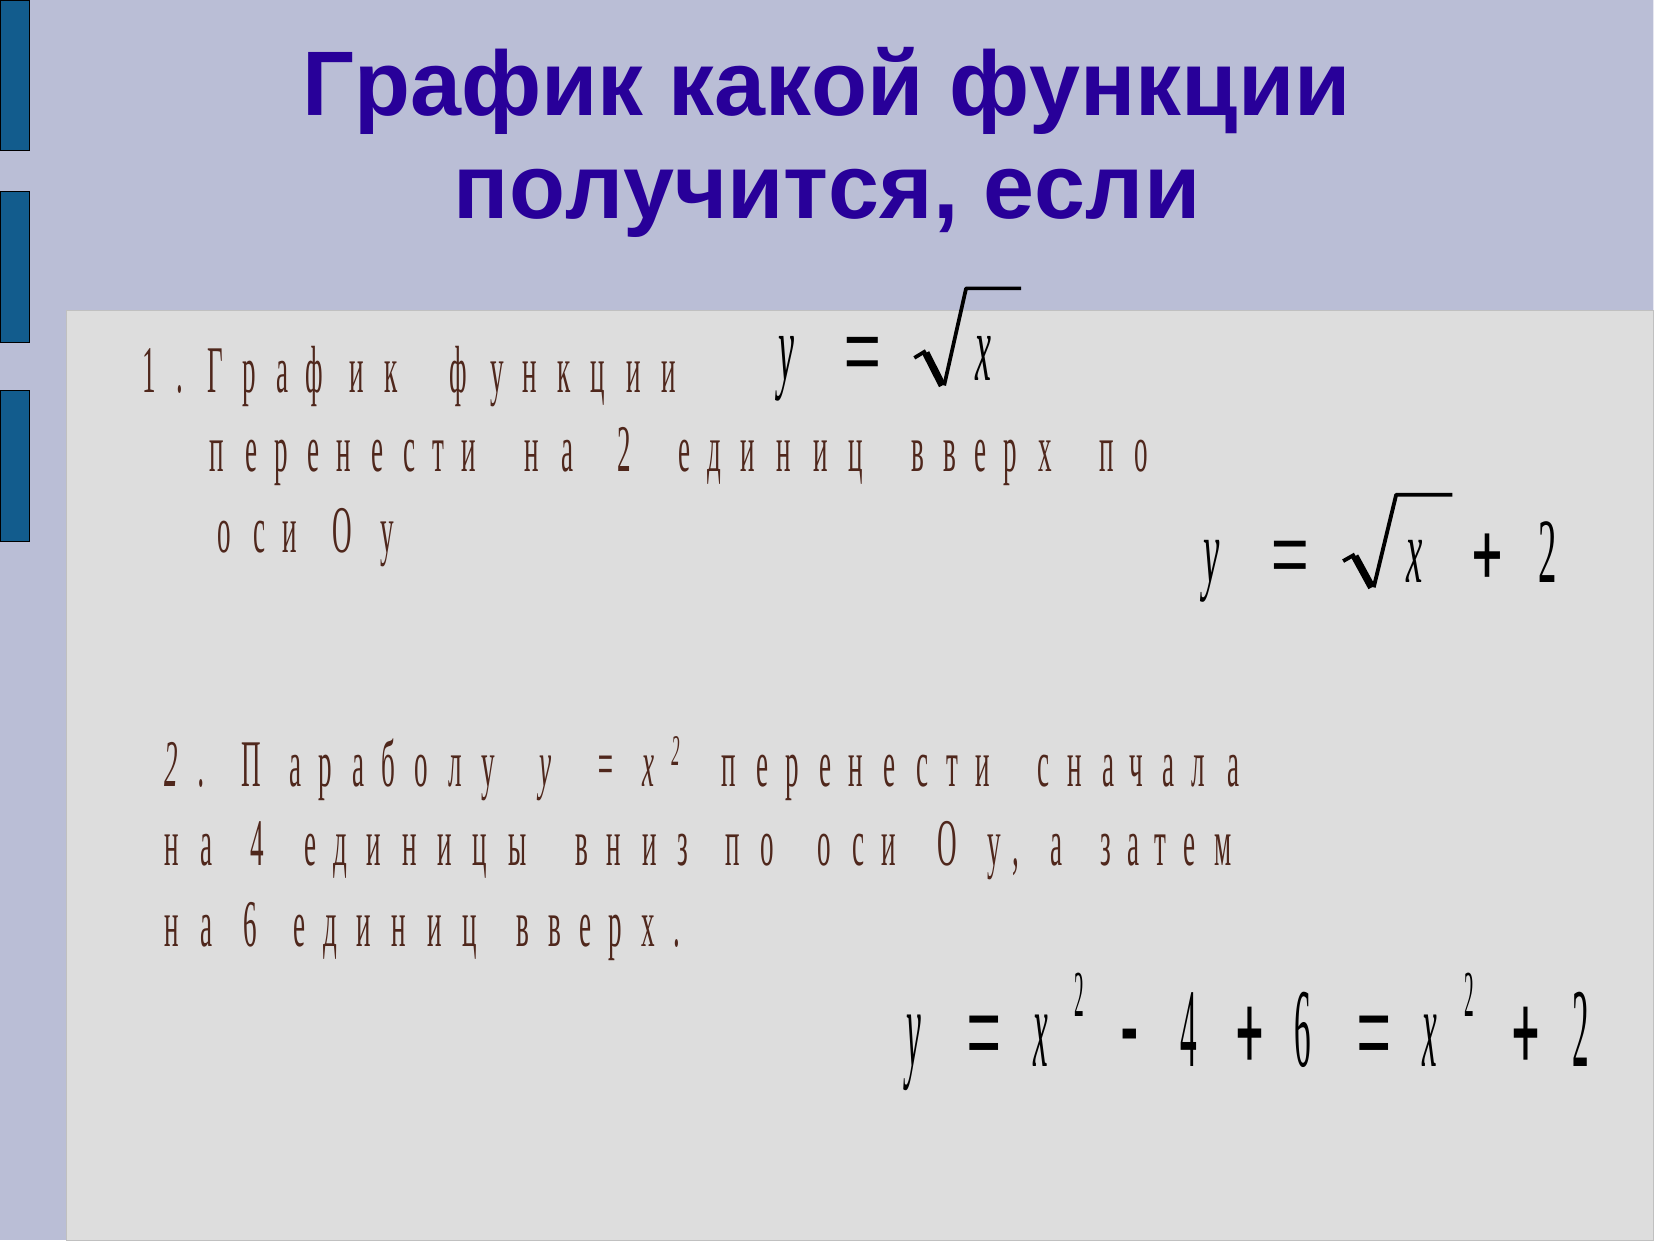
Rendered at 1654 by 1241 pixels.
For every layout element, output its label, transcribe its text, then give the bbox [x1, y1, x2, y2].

title График какой функции получится, если [121, 32, 1534, 238]
picture [123, 701, 1625, 1114]
picture [102, 265, 1602, 621]
